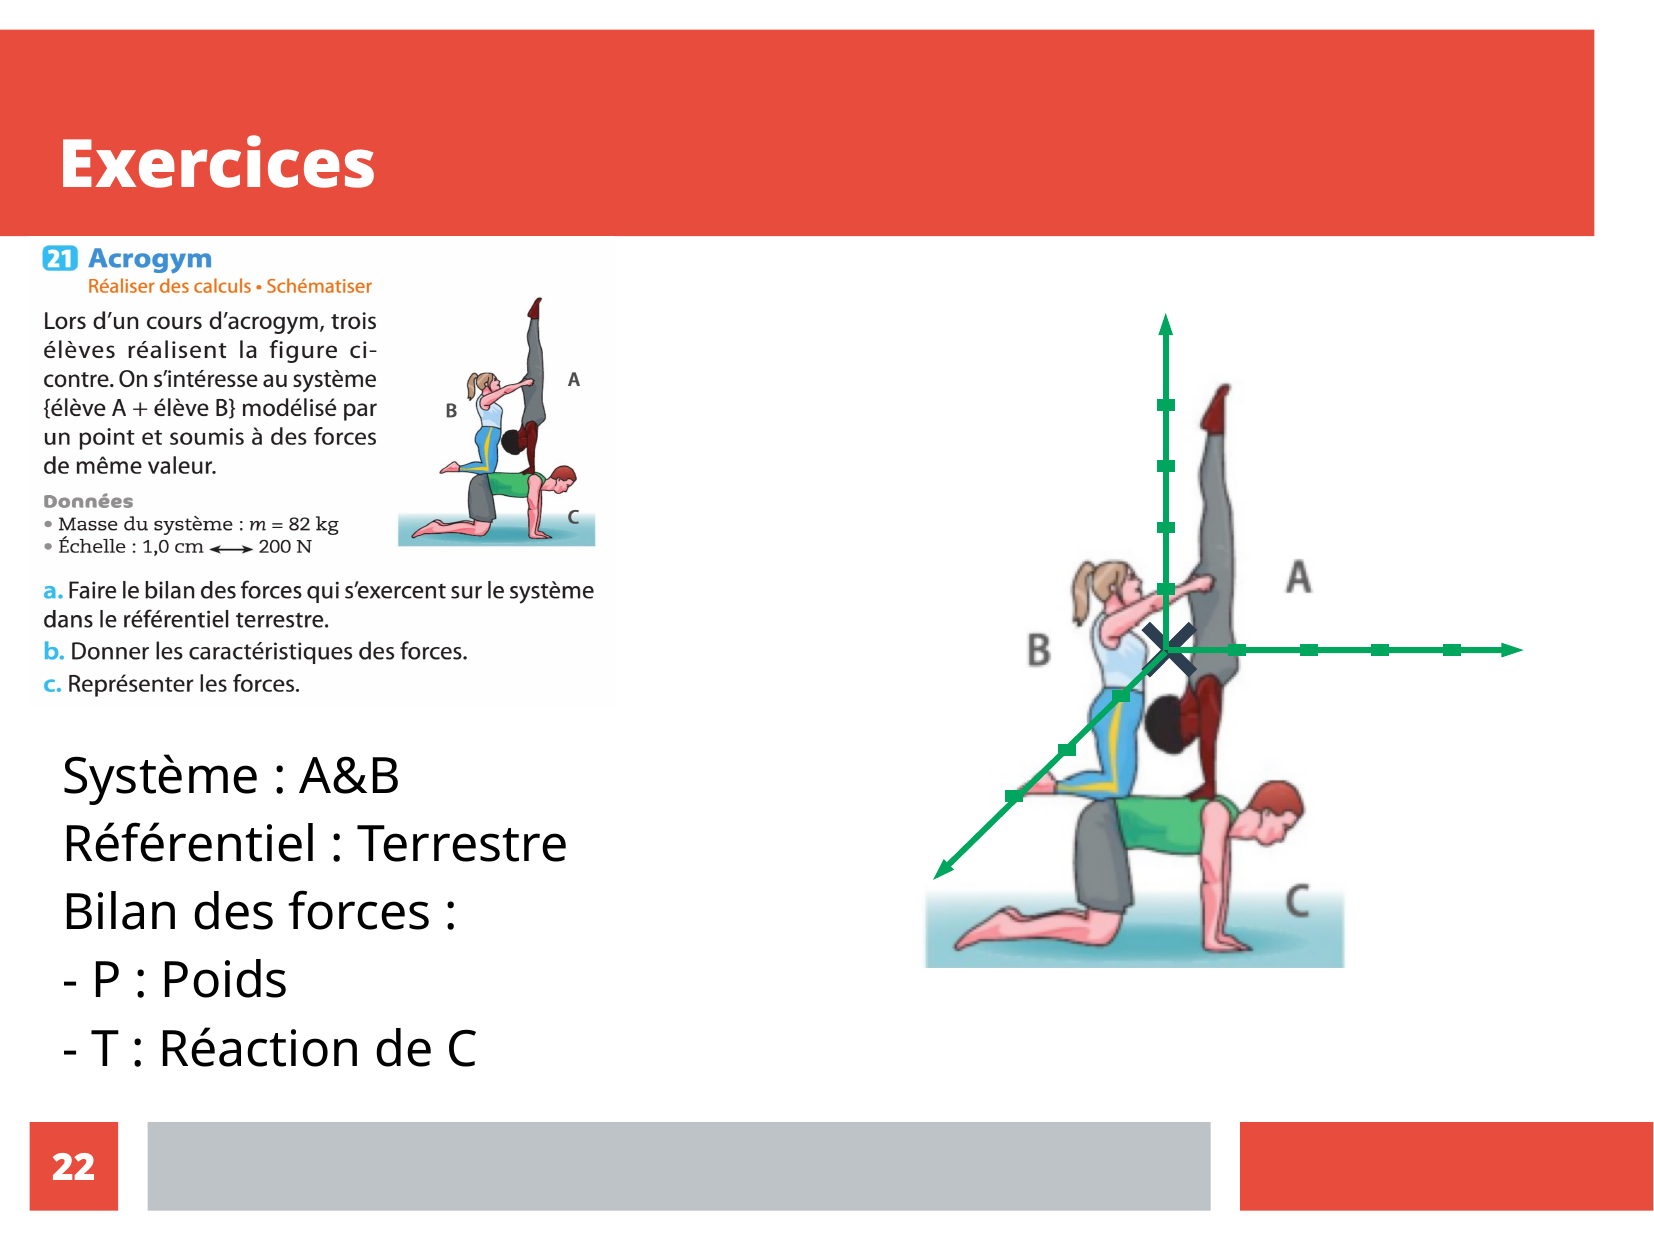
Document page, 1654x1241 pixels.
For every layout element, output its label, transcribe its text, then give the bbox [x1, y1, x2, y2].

title Exercices [59, 59, 1595, 207]
picture [921, 350, 1347, 968]
text_box Système : A&B Référentiel : Terrestre Bilan des forces : - P : Poids - T : Réaction de C [47, 732, 815, 1075]
picture [1169, 350, 1347, 647]
picture [28, 236, 615, 709]
